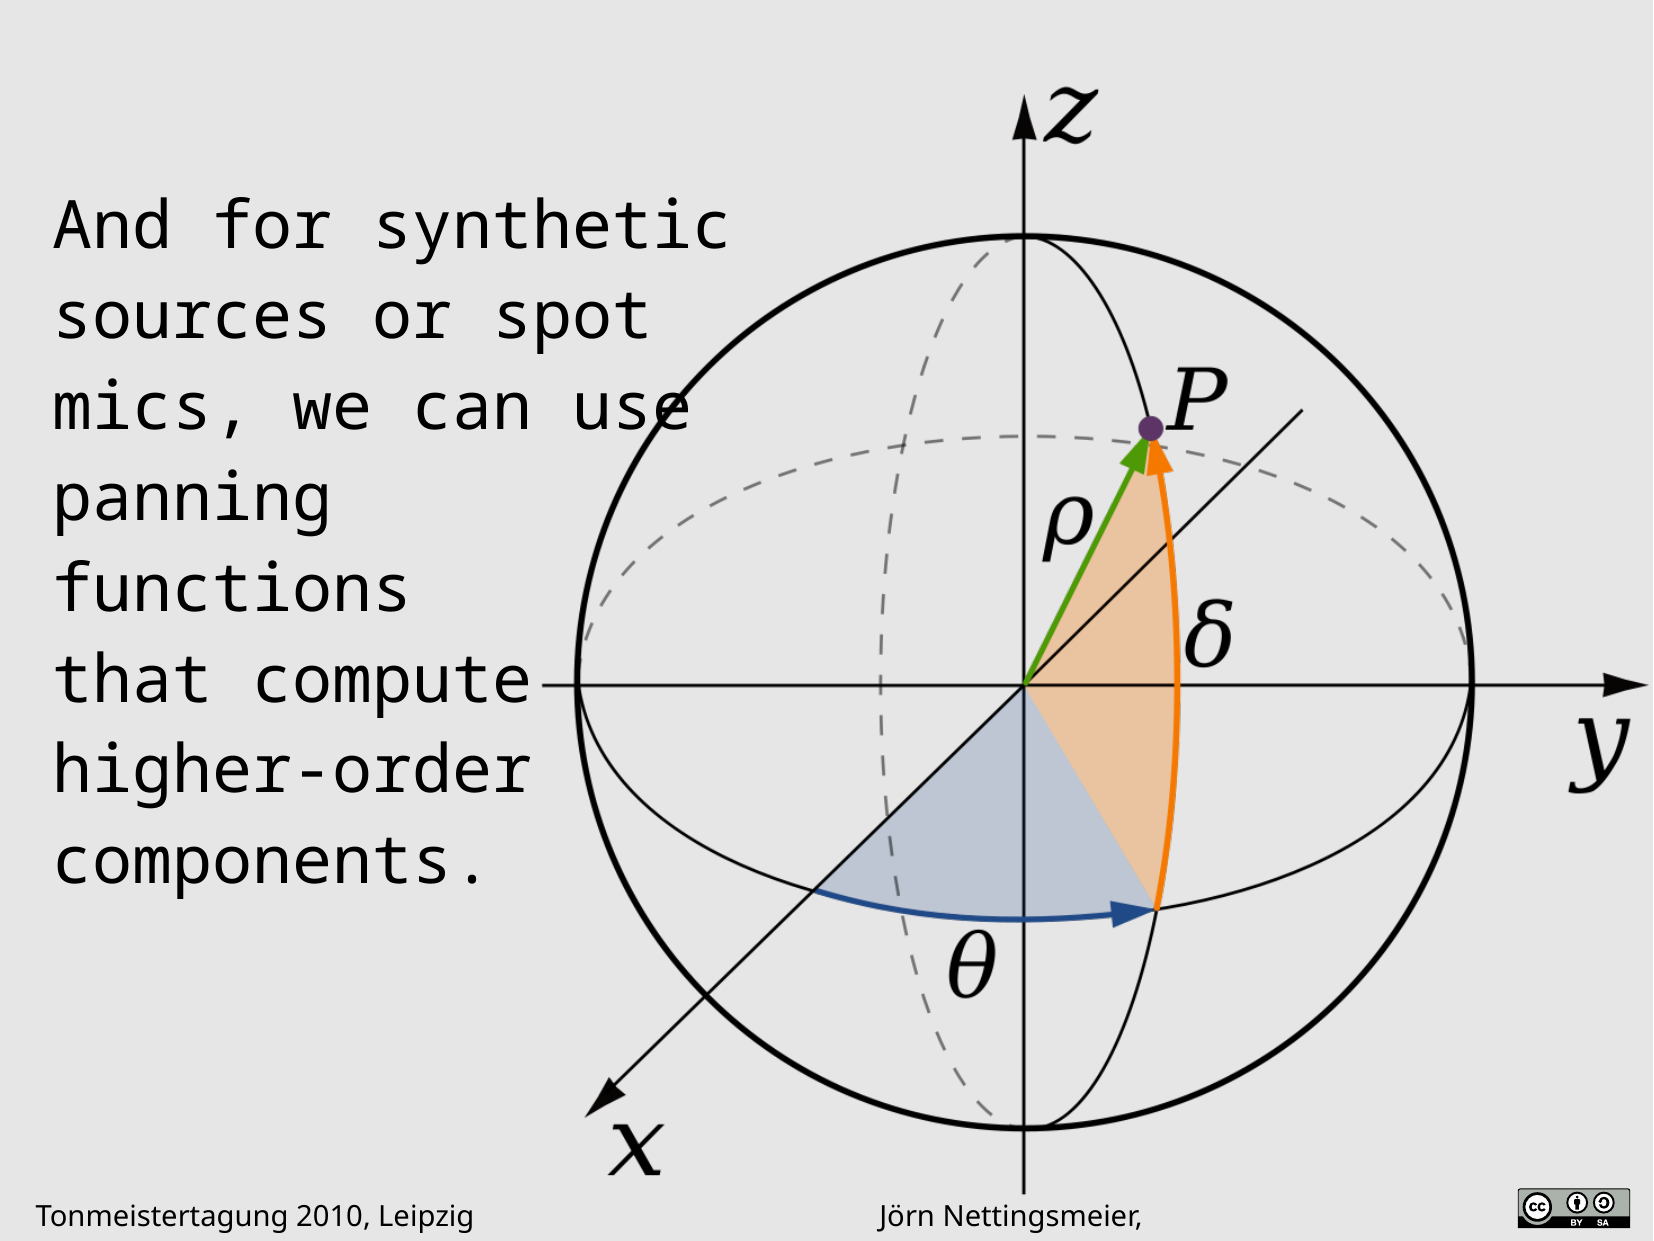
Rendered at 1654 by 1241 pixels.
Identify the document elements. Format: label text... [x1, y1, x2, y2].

picture [525, 74, 1651, 1201]
text_box And for synthetic sources or spot mics, we can use panning functions that compute higher-order components. [37, 169, 525, 1015]
